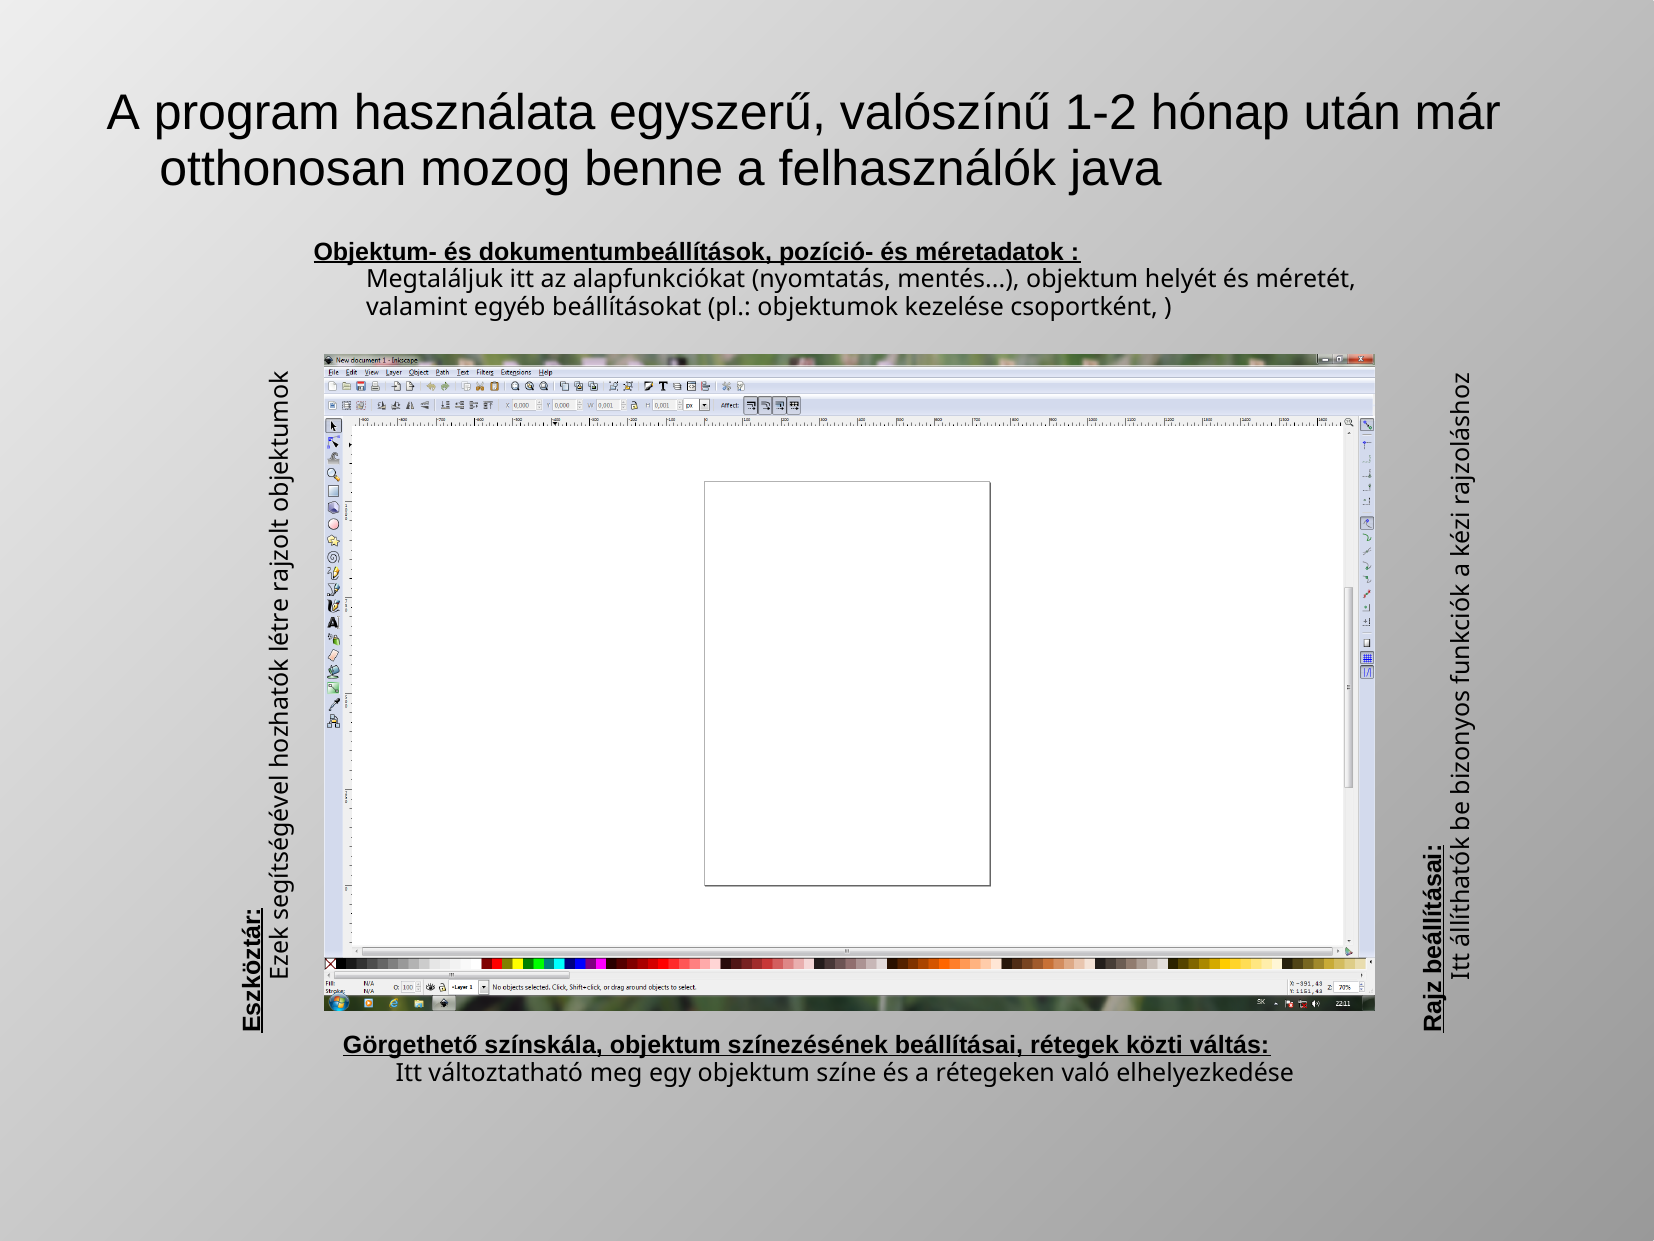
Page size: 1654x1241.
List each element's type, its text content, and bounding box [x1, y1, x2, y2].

text_box Eszköztár: Ezek segítségével hozhatók létre rajzolt objektumok [236, 324, 296, 1052]
picture [324, 354, 1375, 1011]
text_box Görgethető színskála, objektum színezésének beállításai, rétegek közti váltás: Itt változtatható meg egy objektum színe és a rétegeken való elhelyezkedése [324, 1029, 1388, 1093]
list A program használata egyszerű, valószínű 1-2 hónap után már otthonosan mozog benne a felhasználók java [88, 82, 1595, 207]
text_box Rajz beállításai: Itt állíthatók be bizonyos funkciók a kézi rajzoláshoz [1417, 324, 1477, 1052]
text_box Objektum- és dokumentumbeállítások, pozíció- és méretadatok : Megtaláljuk itt az alapfunkciókat (nyomtatás, mentés...), objektum helyét és méretét, valamint egyéb beállításokat (pl.: objektumok kezelése csoportként, ) [295, 236, 1359, 325]
